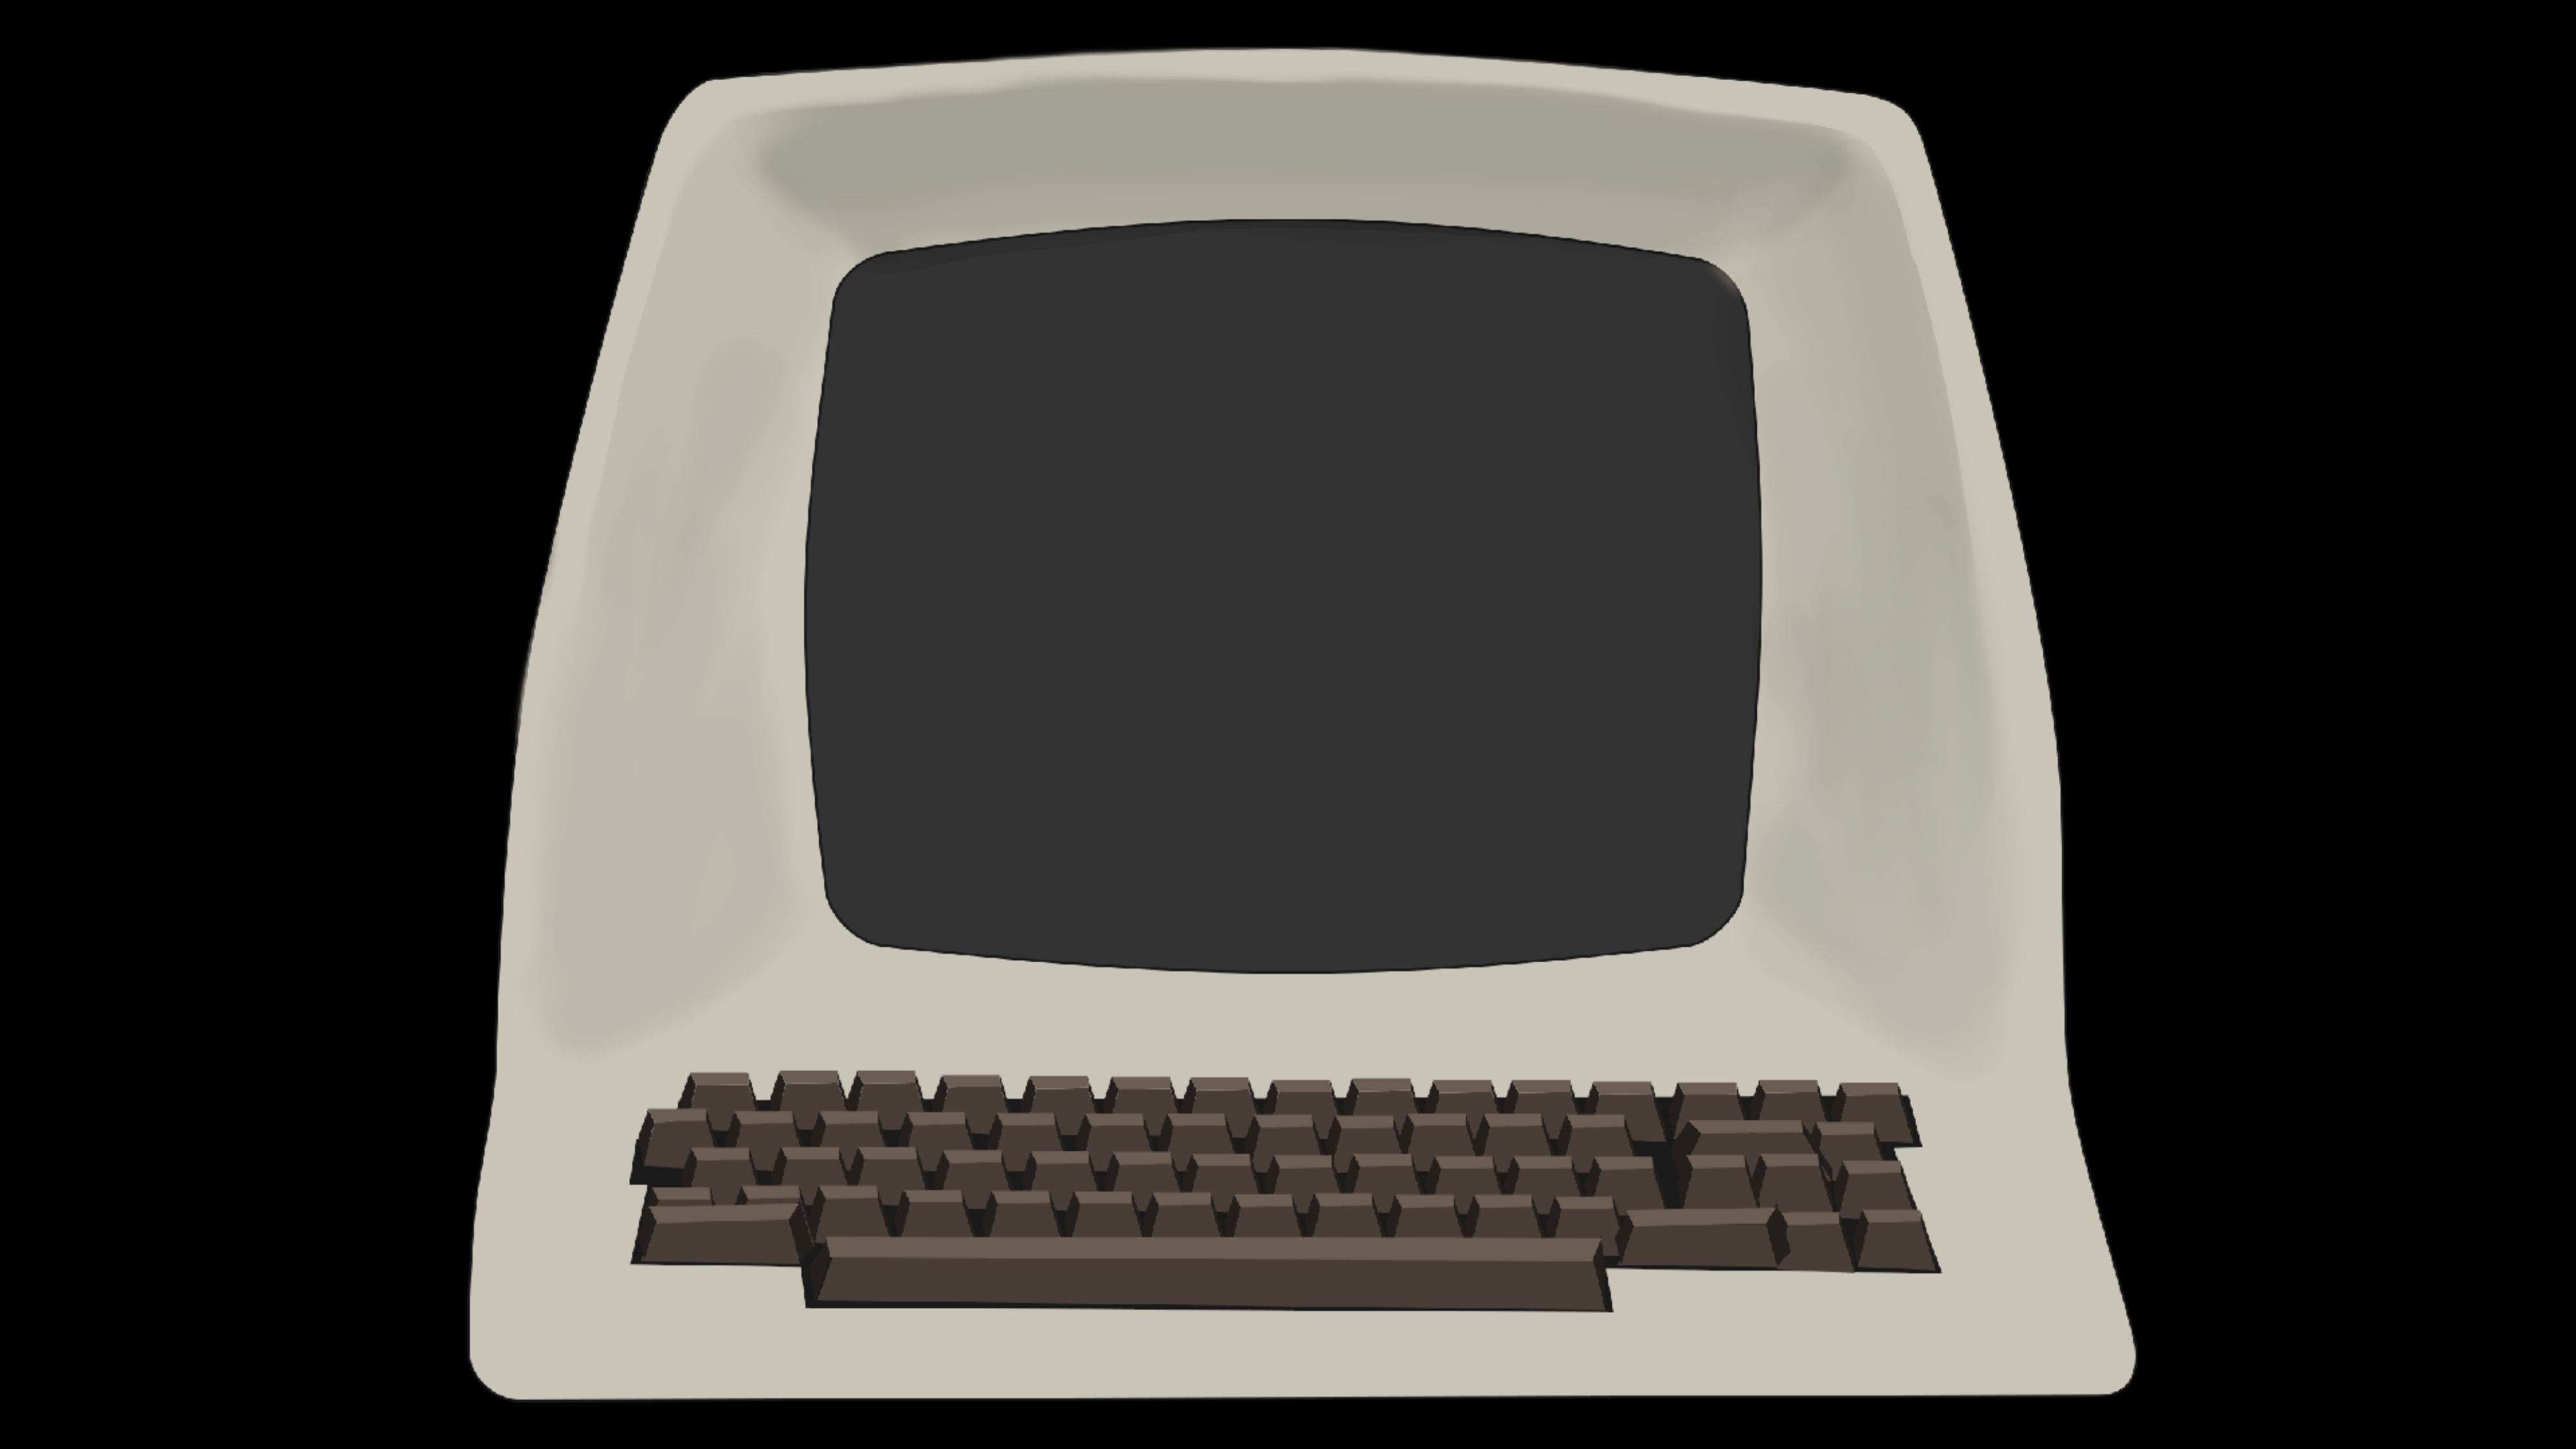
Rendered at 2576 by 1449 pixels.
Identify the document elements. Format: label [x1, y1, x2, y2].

picture [468, 46, 2137, 1403]
